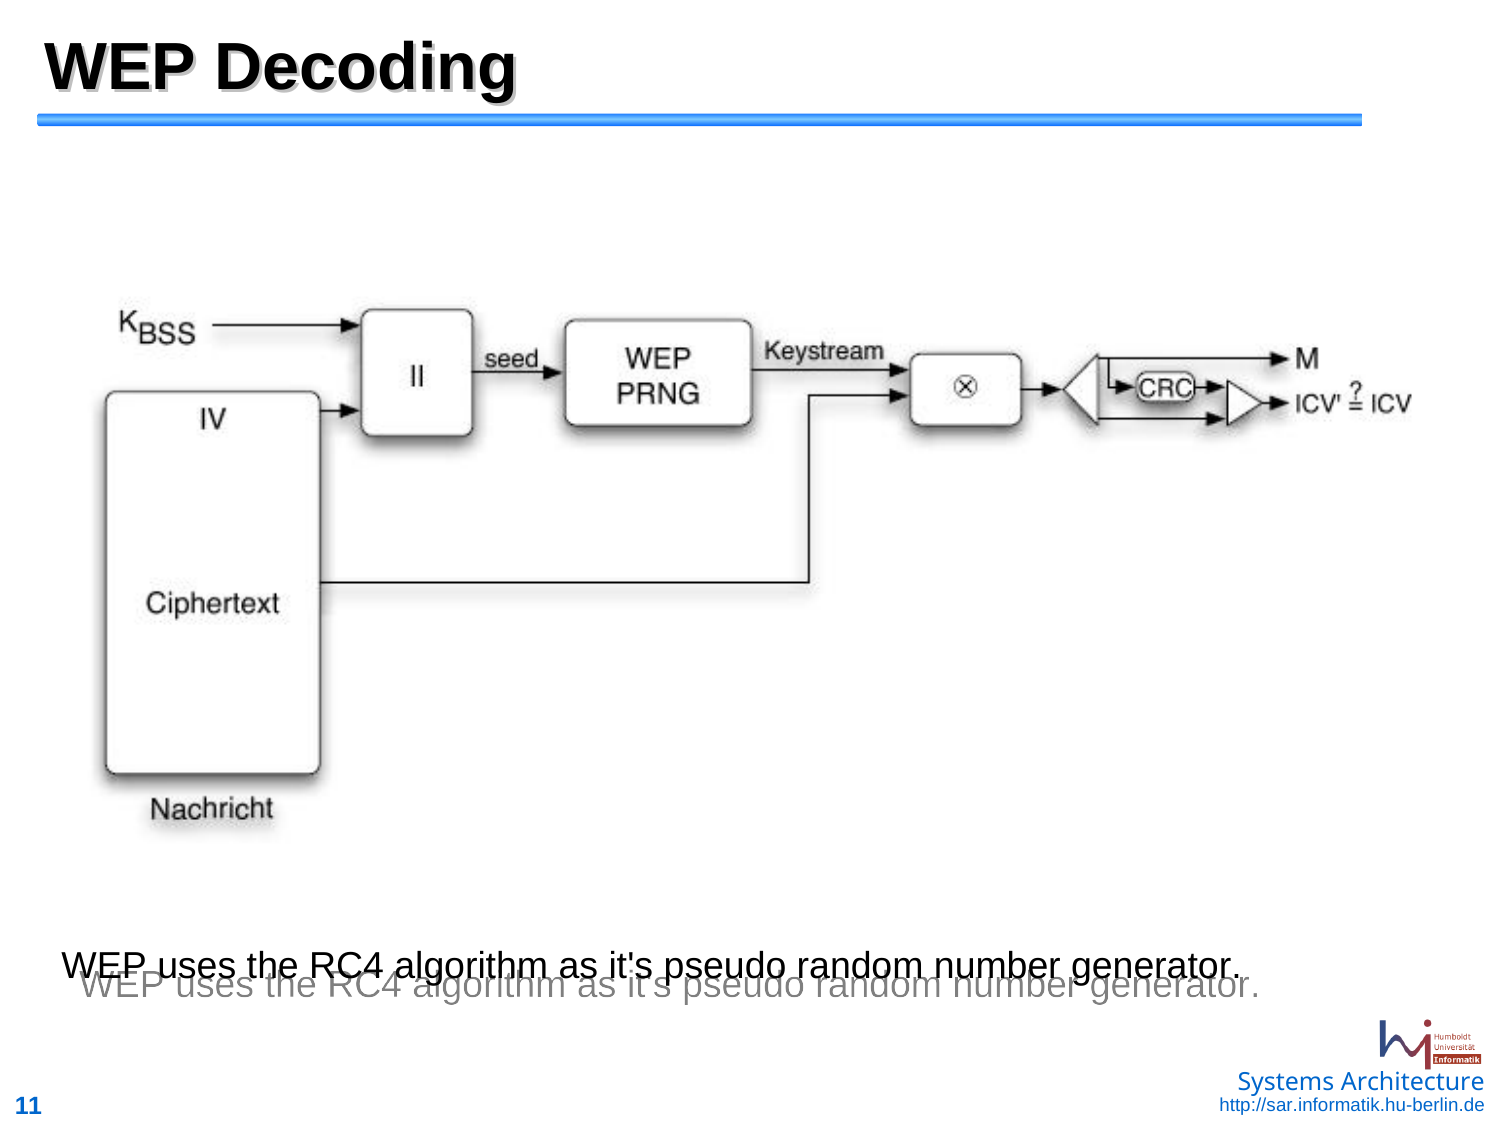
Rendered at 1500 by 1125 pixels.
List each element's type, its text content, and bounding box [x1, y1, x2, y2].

title WEP Decoding [29, 20, 1500, 114]
picture [1376, 1016, 1483, 1071]
text_box WEP uses the RC4 algorithm as it's pseudo random number generator. [46, 937, 1257, 995]
picture [57, 266, 1443, 859]
